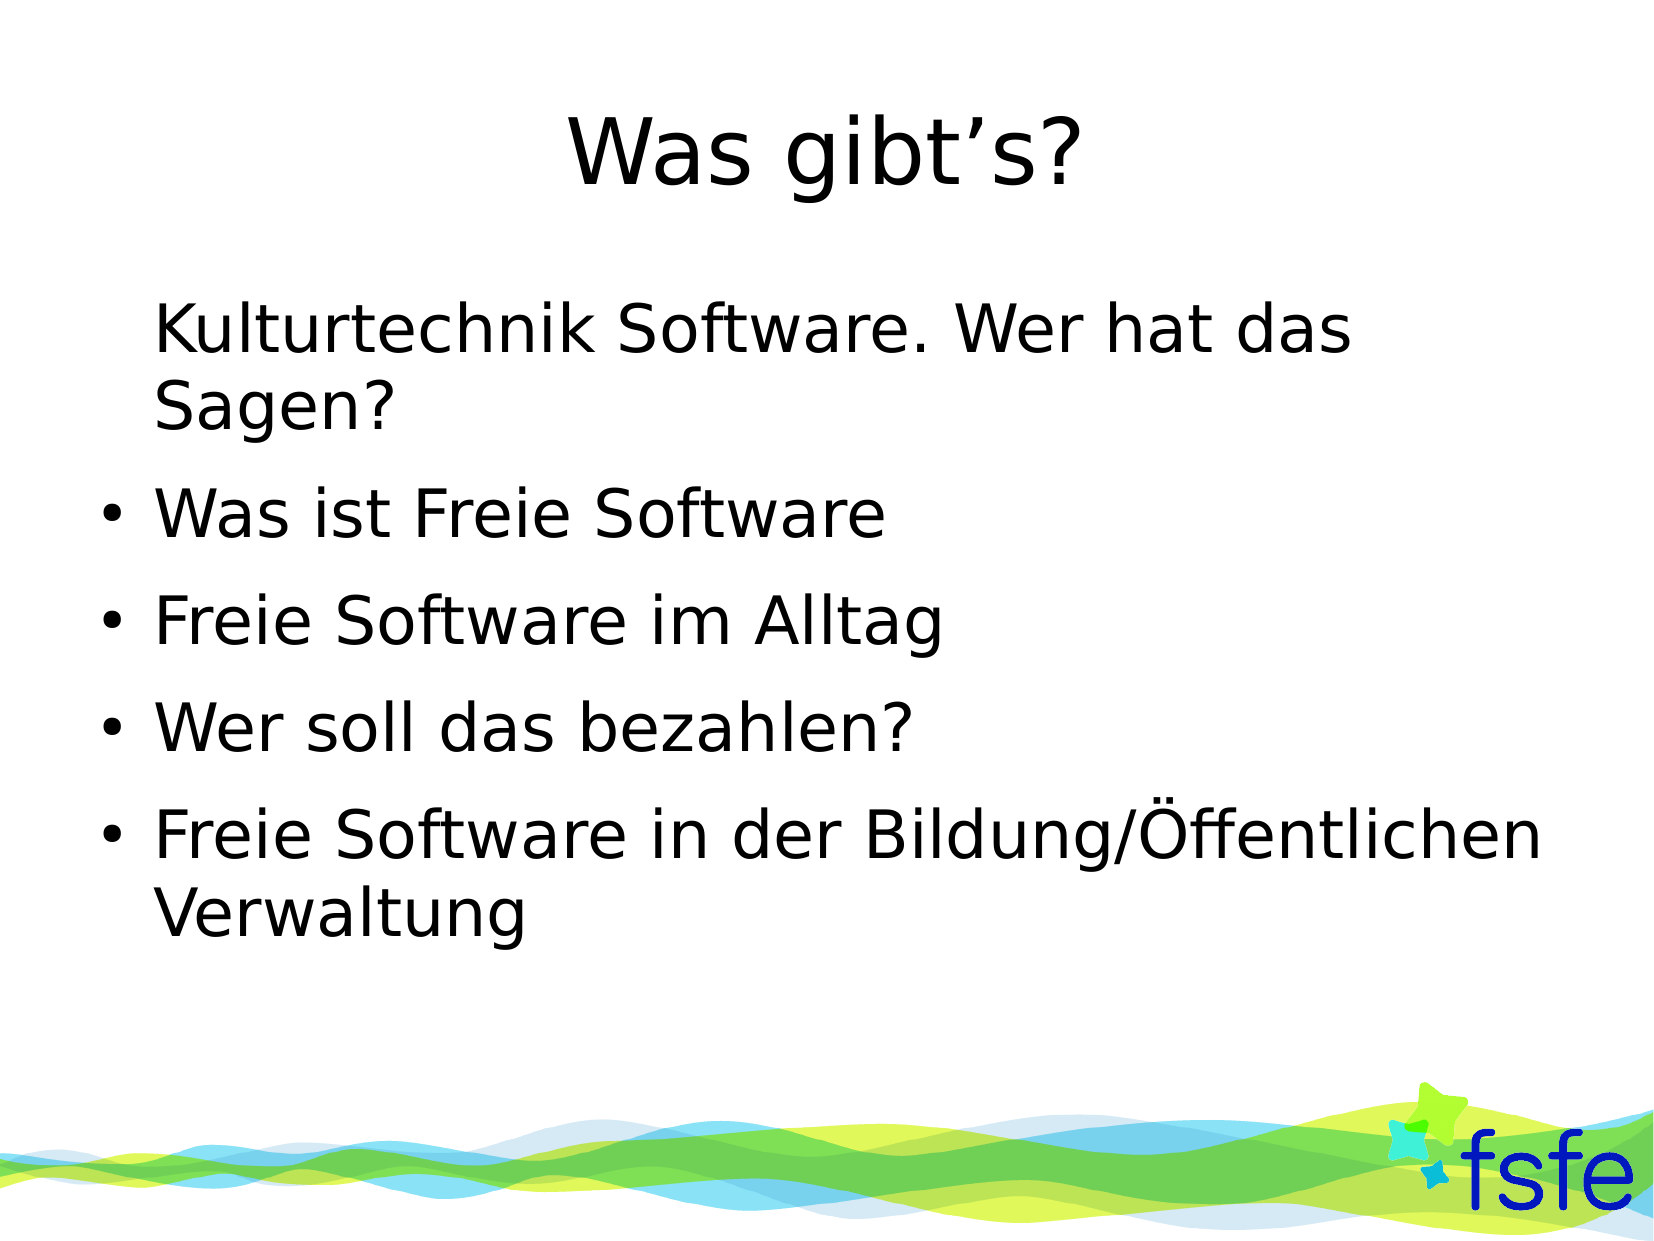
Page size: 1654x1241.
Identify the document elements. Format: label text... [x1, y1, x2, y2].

picture [0, 1081, 1654, 1241]
list Kulturtechnik Software. Wer hat das Sagen? Was ist Freie Software Freie Software im Alltag Wer soll das bezahlen? Freie Software in der Bildung/Öffentlichen Verwaltung [82, 290, 1571, 1197]
title Was gibt’s? [82, 49, 1571, 257]
